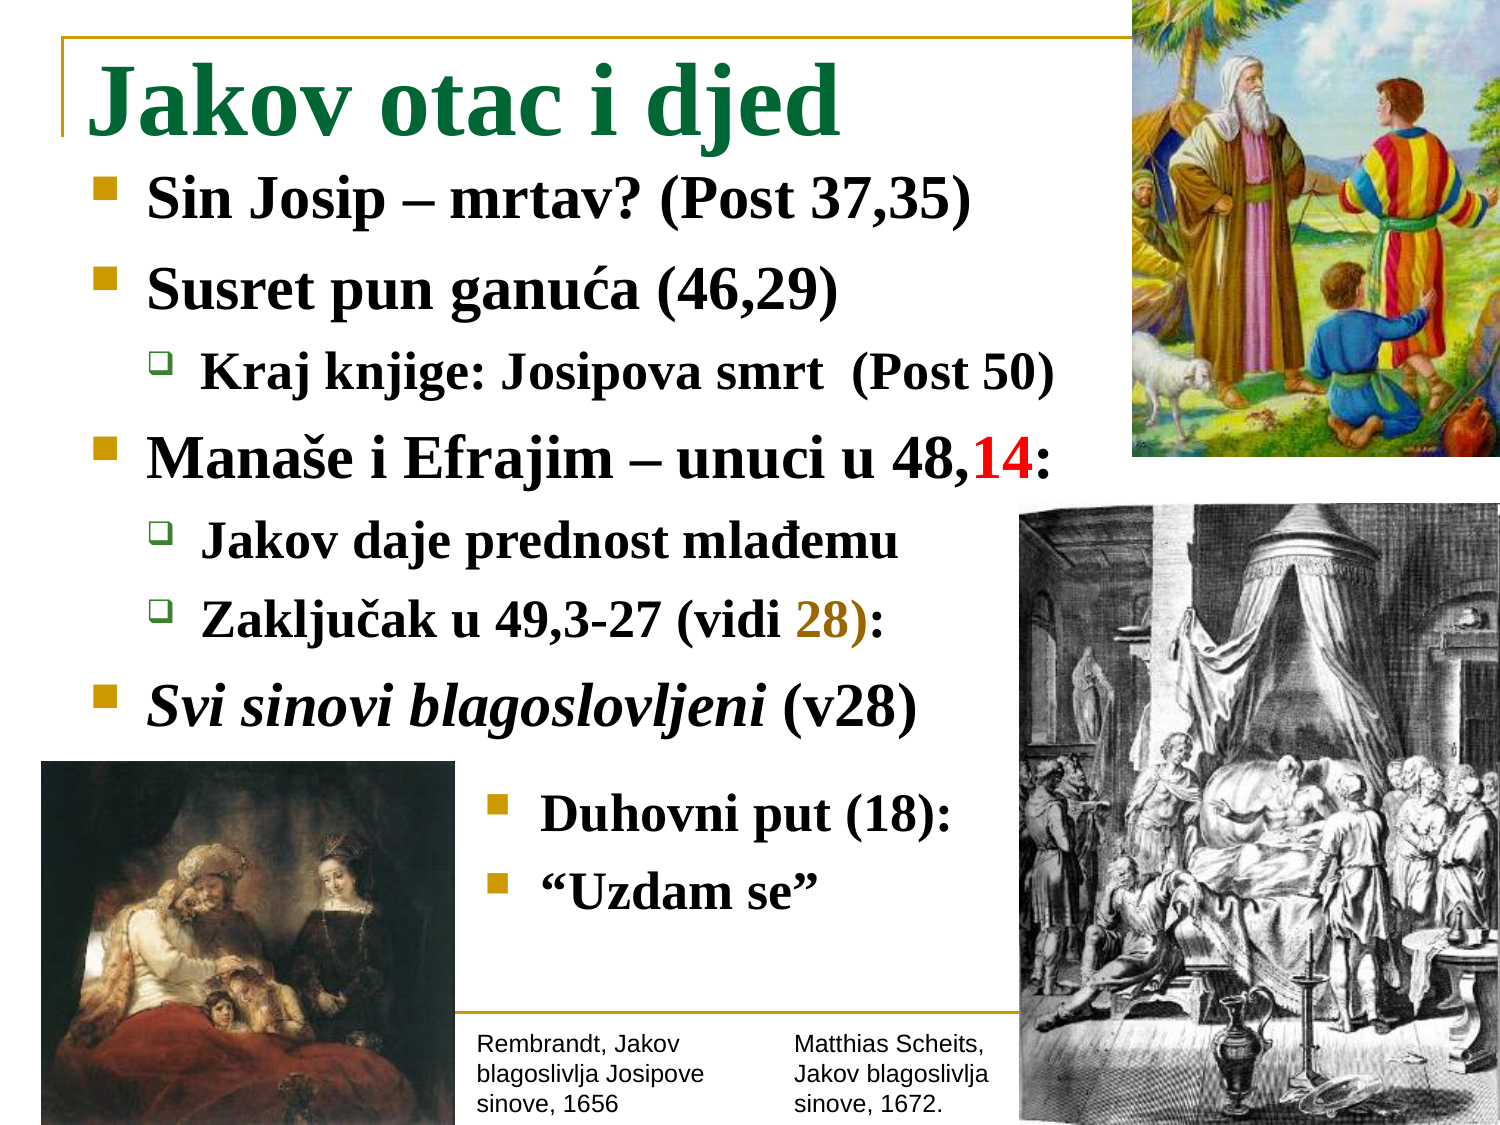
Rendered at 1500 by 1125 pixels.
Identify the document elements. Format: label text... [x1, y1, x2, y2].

title Jakov otac i djed [70, 16, 1132, 164]
list Sin Josip – mrtav? (Post 37,35) Susret pun ganuća (46,29) Kraj knjige: Josipova smrt (Post 50) Manaše i Efrajim – unuci u 48,14: Jakov daje prednost mlađemu Zaključak u 49,3-27 (vidi 28): Svi sinovi blagoslovljeni (v28) [75, 148, 1127, 1006]
list Duhovni put (18): “Uzdam se” [469, 769, 1019, 955]
text_box Rembrandt, Jakov blagoslivlja Josipove sinove, 1656 [461, 1020, 734, 1125]
picture [1019, 503, 1500, 1125]
text_box Matthias Scheits, Jakov blagoslivlja sinove, 1672. [779, 1020, 1016, 1125]
picture [1132, 0, 1500, 457]
picture [41, 761, 455, 1125]
